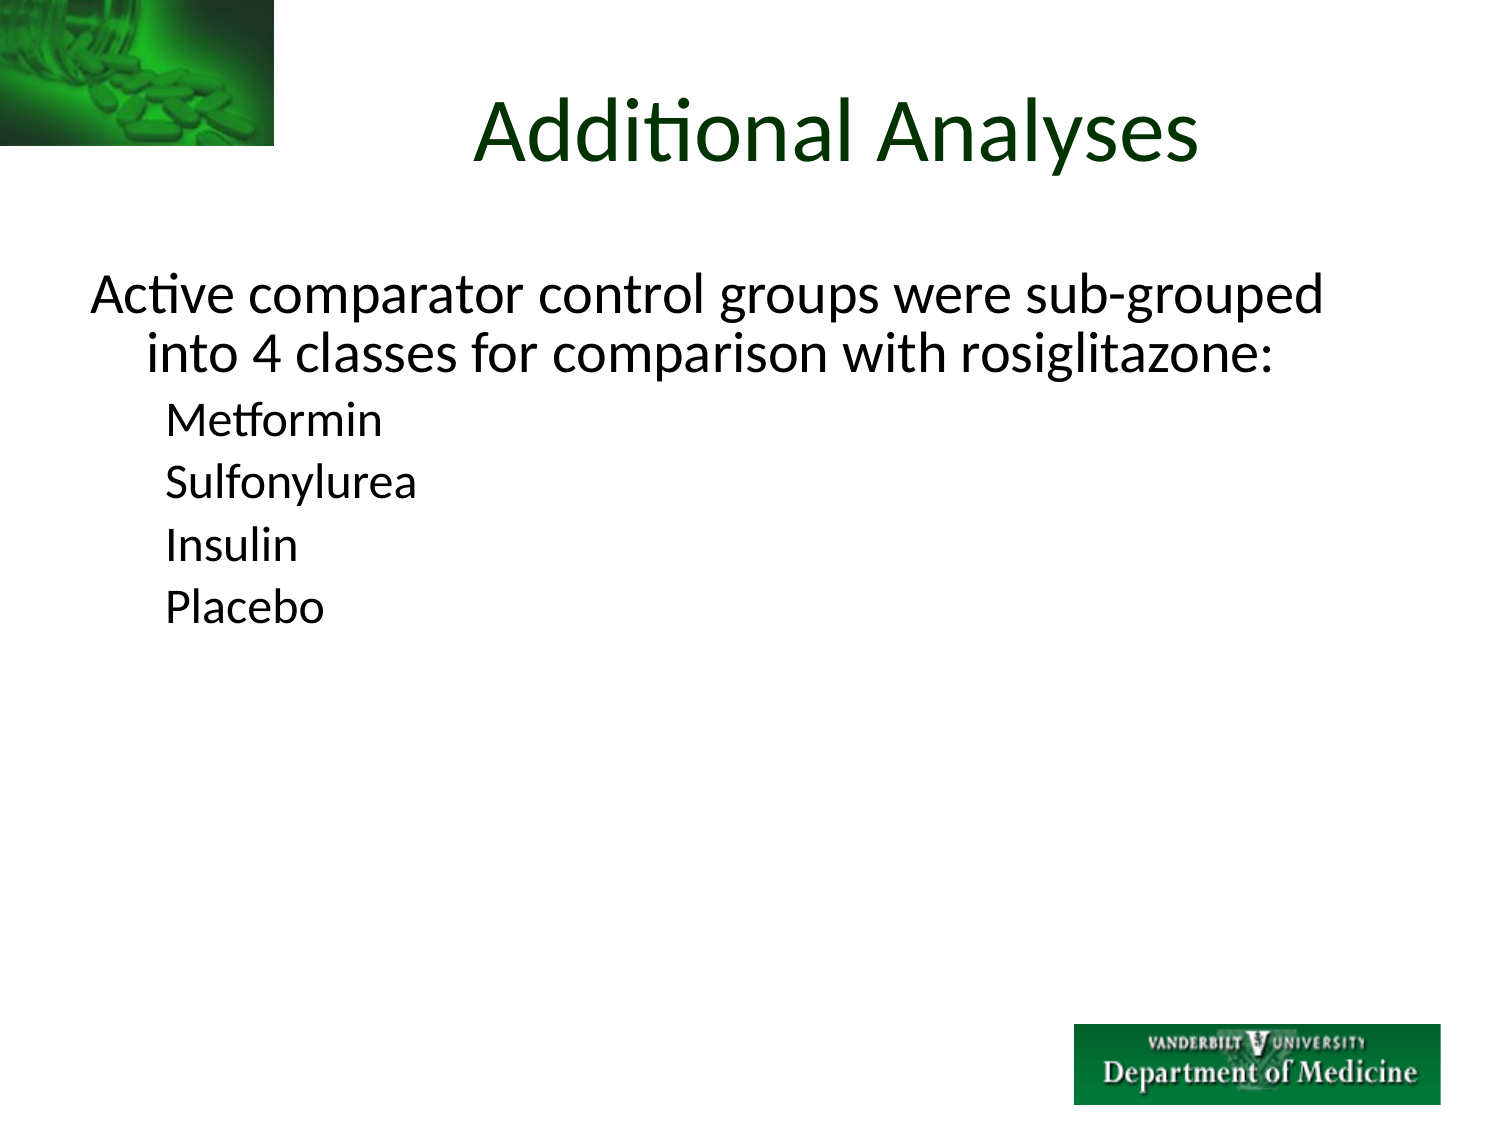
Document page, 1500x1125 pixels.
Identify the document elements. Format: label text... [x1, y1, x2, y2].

picture [0, 0, 274, 146]
title Additional Analyses [224, 45, 1450, 233]
picture [1074, 1024, 1441, 1105]
list Active comparator control groups were sub-grouped into 4 classes for comparison with rosiglitazone: Metformin Sulfonylurea Insulin Placebo [75, 262, 1426, 1006]
